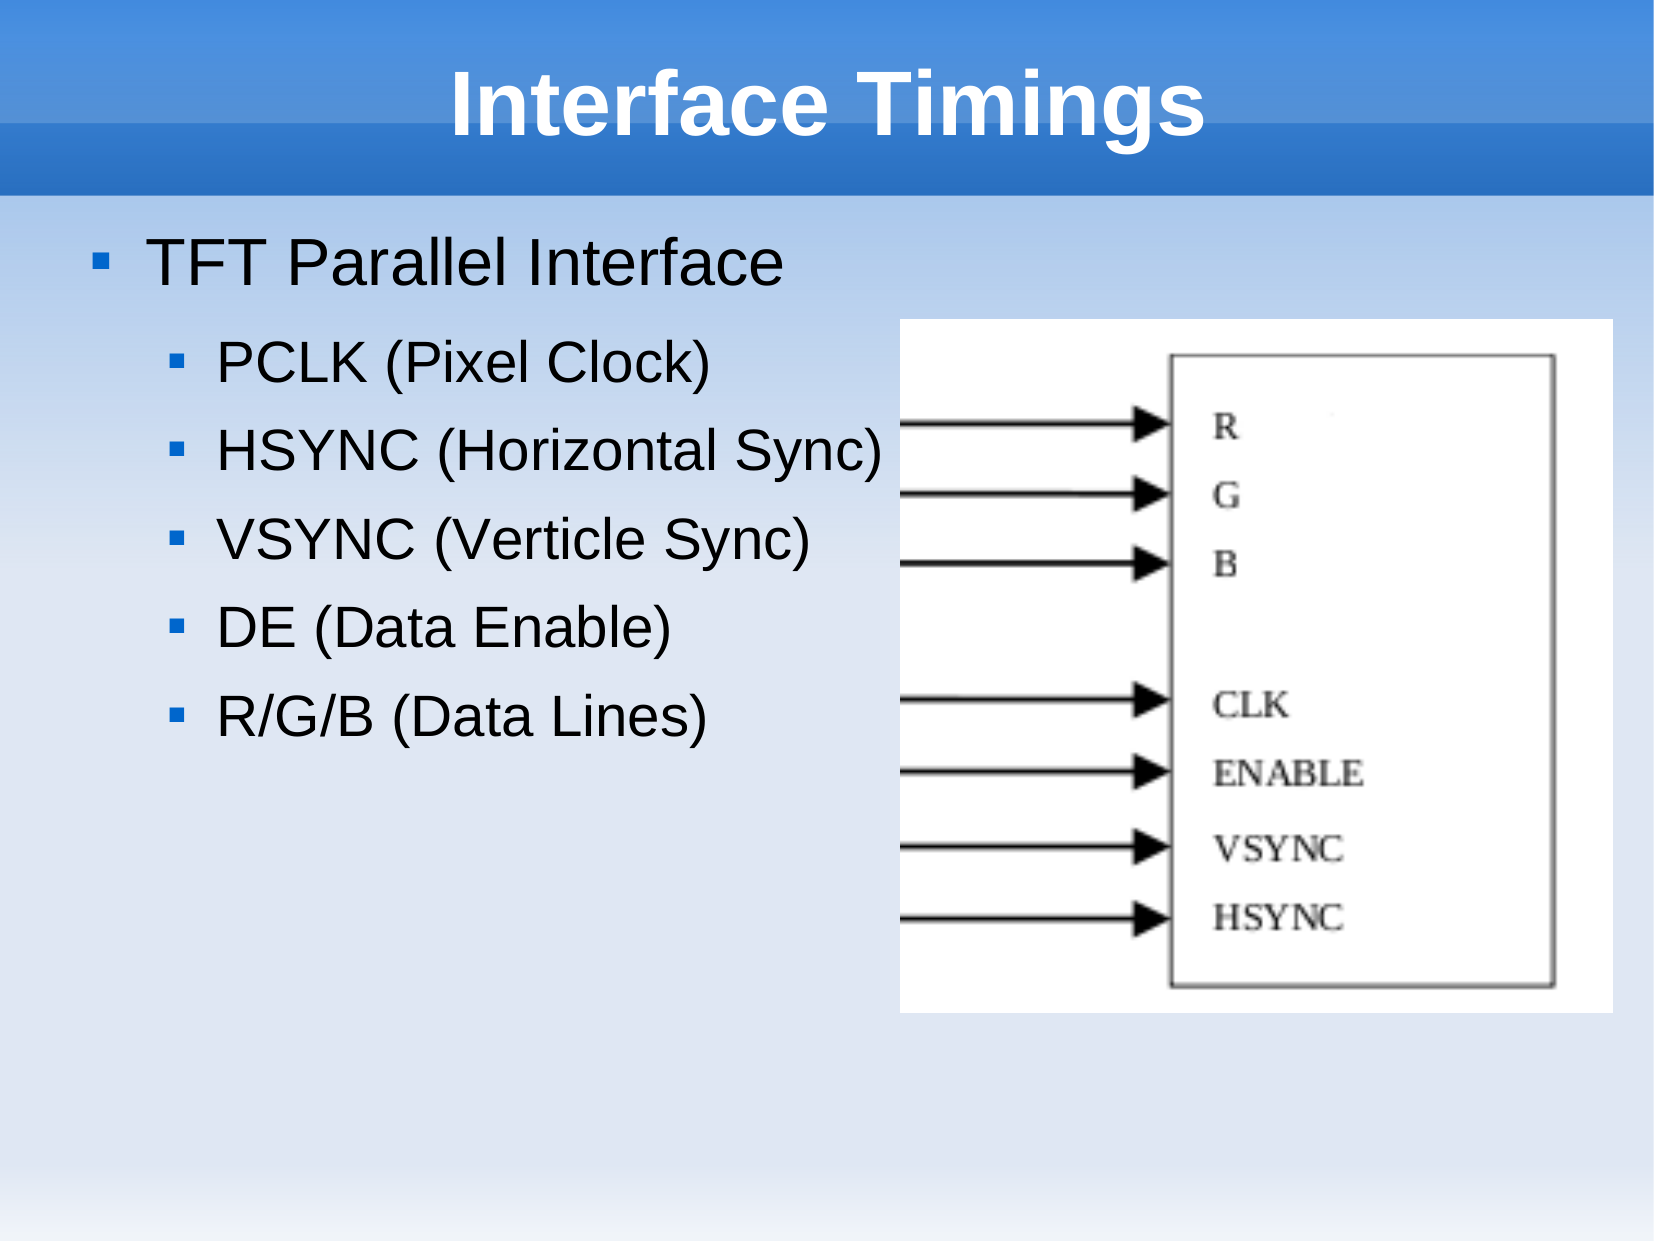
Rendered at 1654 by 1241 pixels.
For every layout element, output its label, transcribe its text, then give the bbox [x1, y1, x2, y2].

list TFT Parallel Interface PCLK (Pixel Clock) HSYNC (Horizontal Sync) VSYNC (Verticle Sync) DE (Data Enable) R/G/B (Data Lines) [75, 225, 1564, 1044]
picture [0, 0, 1654, 1241]
title Interface Timings [49, 0, 1538, 208]
